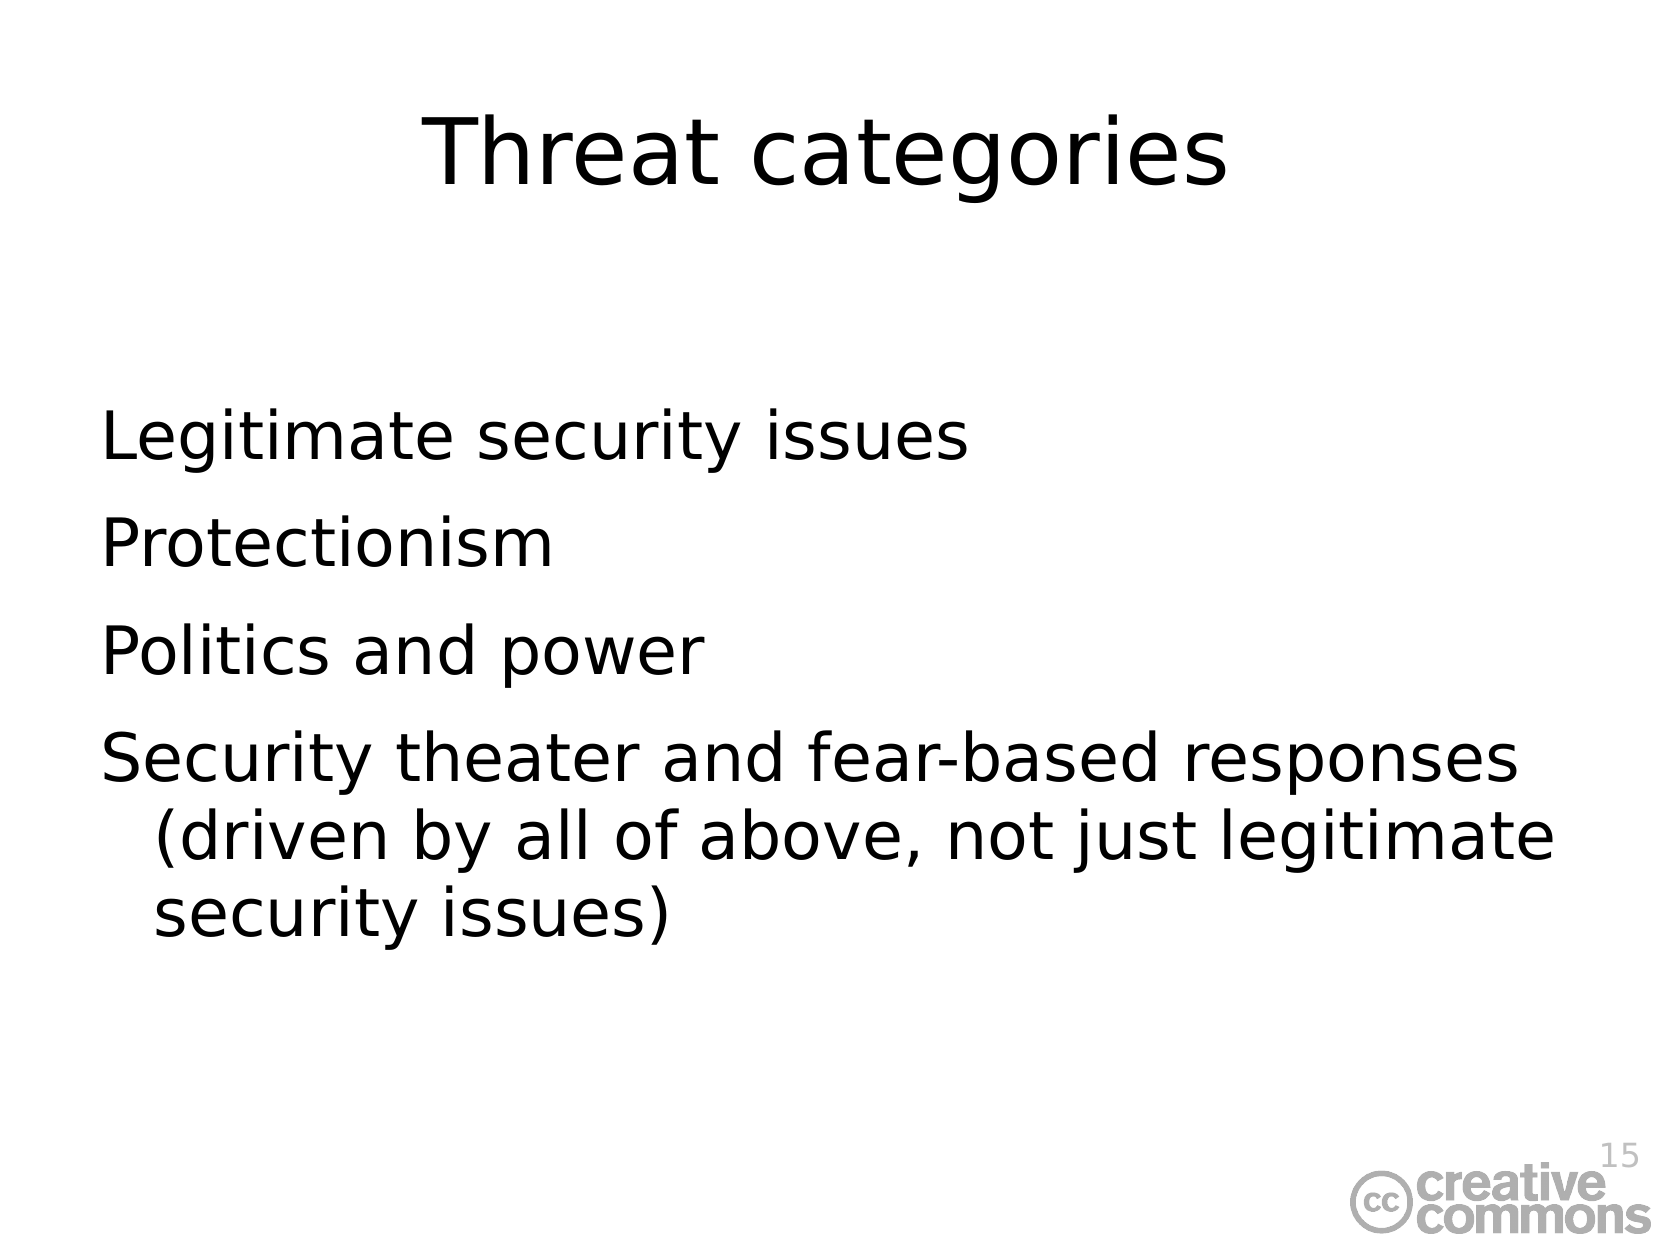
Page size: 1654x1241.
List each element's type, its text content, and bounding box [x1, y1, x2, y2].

picture [1571, 1162, 1651, 1234]
title Threat categories [82, 49, 1571, 257]
list Legitimate security issues Protectionism Politics and power Security theater and fear-based responses (driven by all of above, not just legitimate security issues) [82, 290, 1571, 1241]
